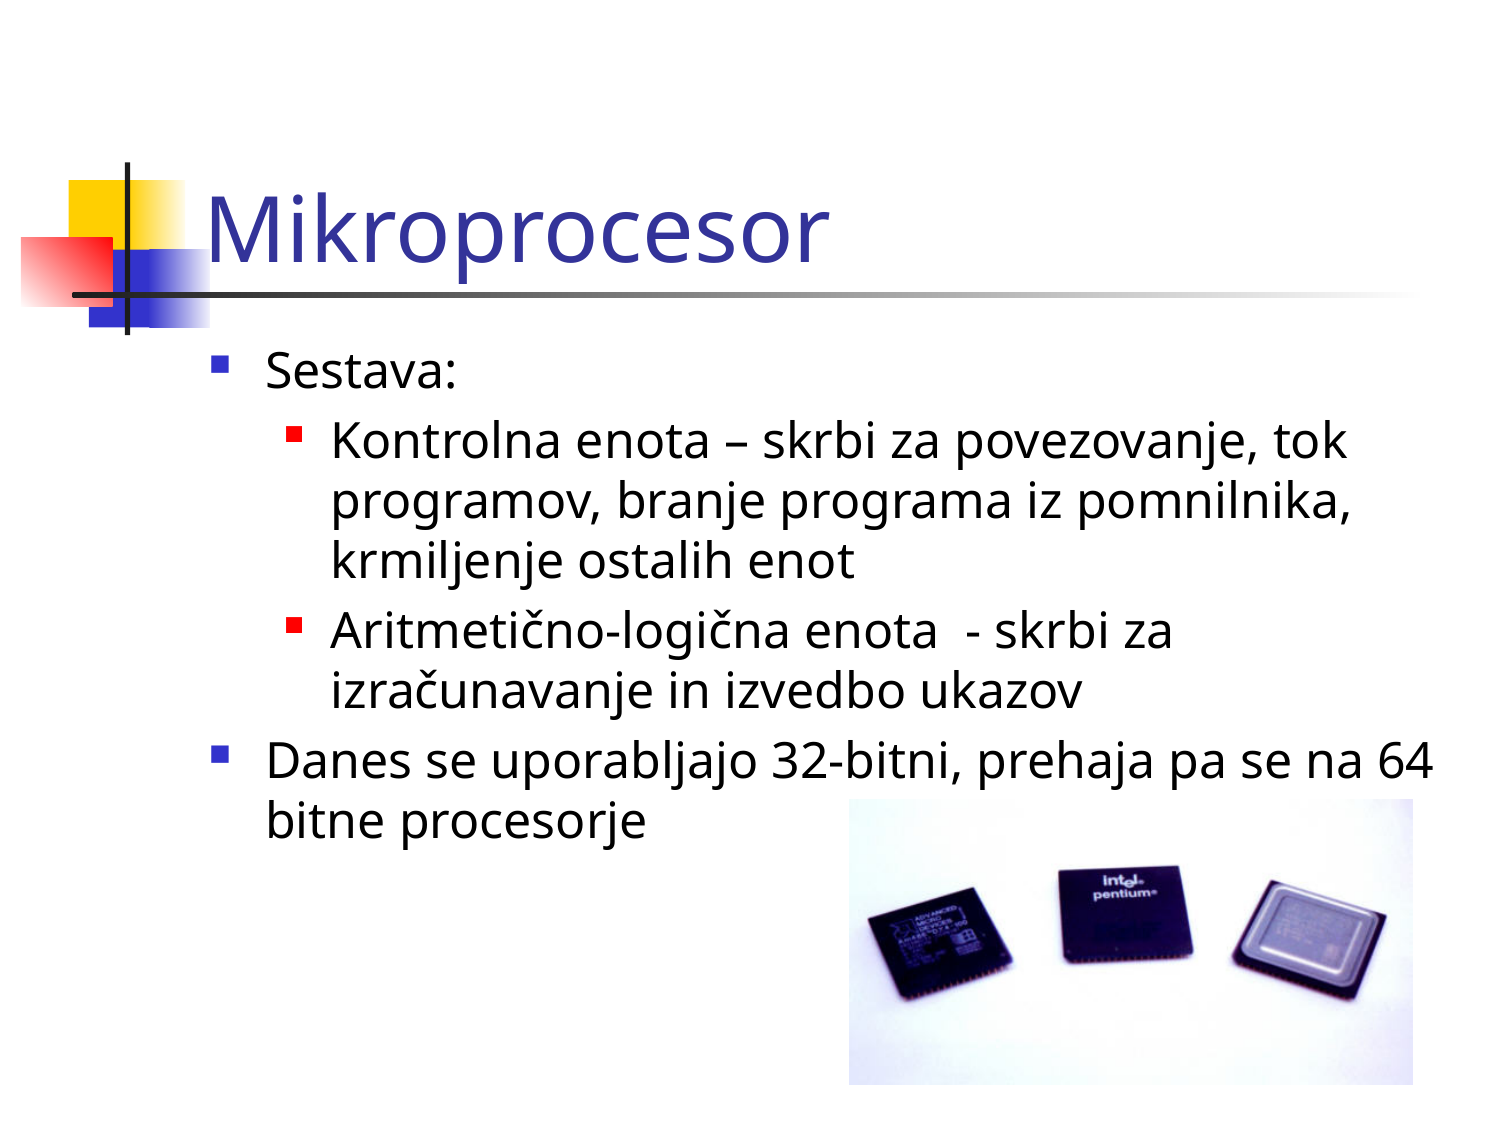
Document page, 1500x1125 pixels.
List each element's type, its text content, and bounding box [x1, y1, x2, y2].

title Mikroprocesor [188, 101, 1468, 289]
picture [849, 799, 1413, 1085]
list Sestava: Kontrolna enota – skrbi za povezovanje, tok programov, branje programa iz pomnilnika, krmiljenje ostalih enot Aritmetično-logična enota - skrbi za izračunavanje in izvedbo ukazov Danes se uporabljajo 32-bitni, prehaja pa se na 64 bitne procesorje [193, 331, 1469, 1006]
